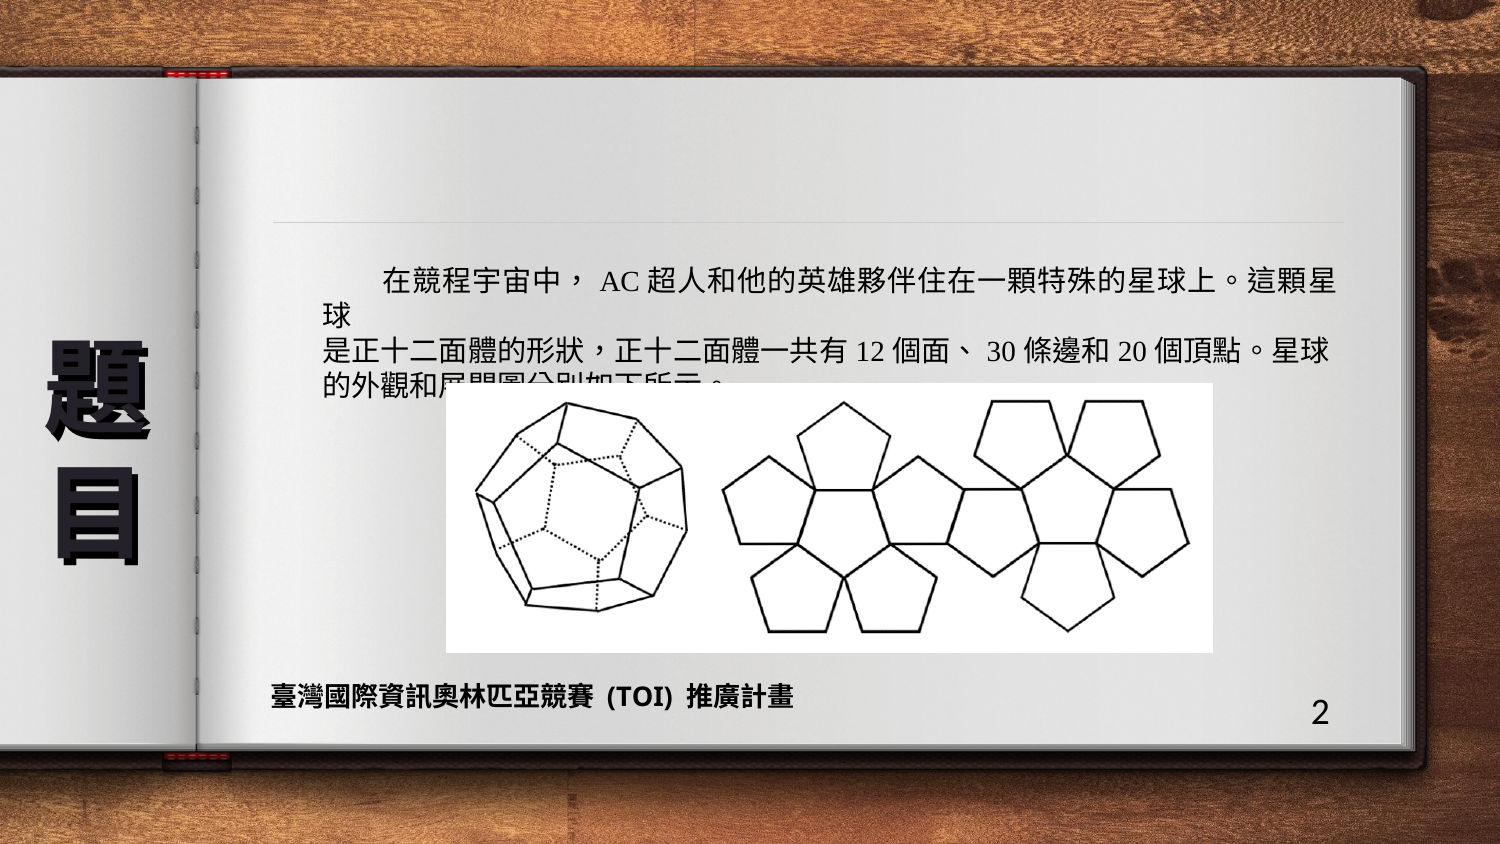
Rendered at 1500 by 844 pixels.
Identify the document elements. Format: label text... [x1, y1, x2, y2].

picture [446, 383, 1213, 653]
title 題 目 [28, 306, 210, 552]
text_box [1295, 672, 1386, 737]
text_box 在競程宇宙中，AC超人和他的英雄夥伴住在一顆特殊的星球上。這顆星球 是正十二面體的形狀，正十二面體一共有12個面、30條邊和20個頂點。星球 的外觀和展開圖分別如下所示。 [307, 255, 1353, 410]
